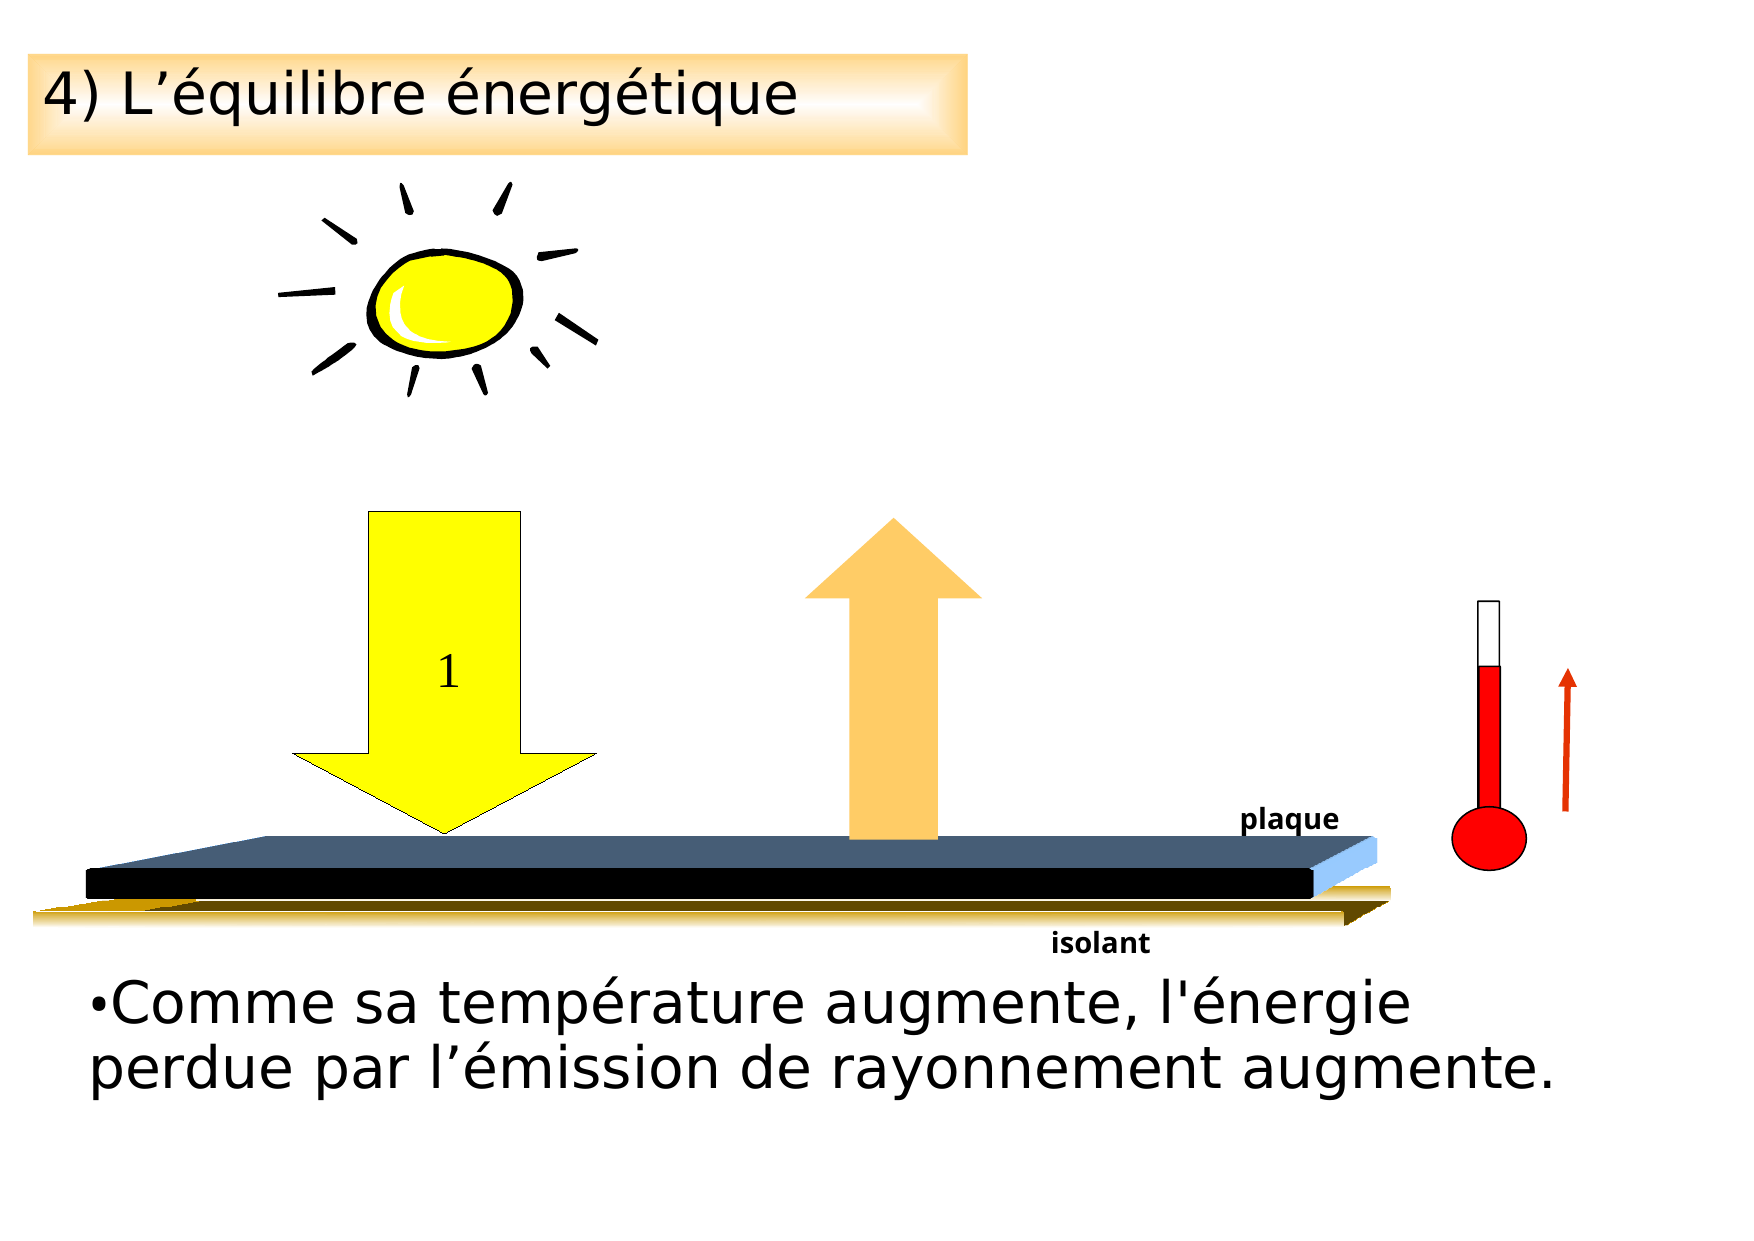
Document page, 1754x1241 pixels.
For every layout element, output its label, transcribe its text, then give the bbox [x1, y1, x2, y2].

text_box [366, 248, 524, 360]
text_box [554, 312, 599, 346]
text_box [492, 181, 513, 216]
text_box 1 [428, 642, 470, 707]
text_box [804, 517, 983, 840]
text_box [321, 217, 358, 245]
text_box [277, 287, 336, 298]
text_box Comme sa température augmente, l'énergie perdue par l’émission de rayonnement augmente. [73, 963, 1611, 1201]
text_box [311, 342, 357, 376]
text_box [399, 182, 414, 216]
text_box [1470, 601, 1527, 871]
text_box [536, 248, 579, 262]
text_box 4) L’équilibre énergétique [27, 53, 967, 155]
picture [21, 826, 1406, 939]
text_box plaque [1224, 791, 1477, 866]
text_box [471, 363, 489, 396]
text_box [407, 365, 420, 398]
text_box isolant [1035, 915, 1288, 963]
text_box [530, 346, 551, 369]
text_box [292, 511, 597, 834]
text_box [27, 53, 968, 156]
